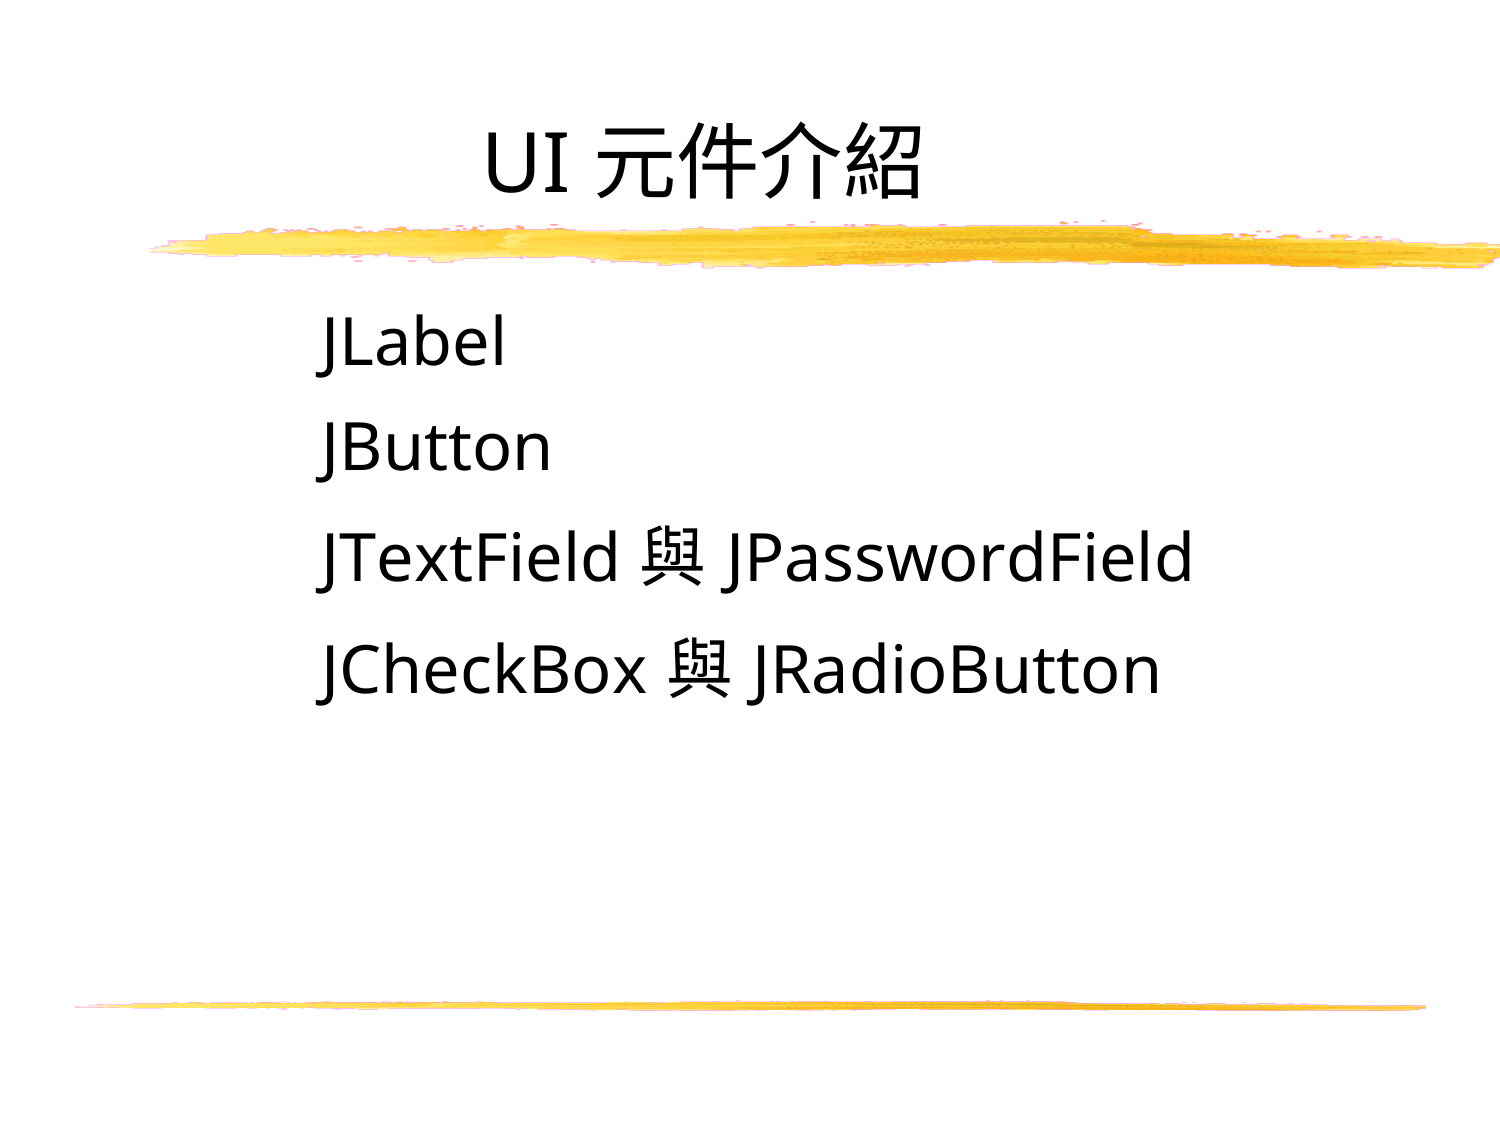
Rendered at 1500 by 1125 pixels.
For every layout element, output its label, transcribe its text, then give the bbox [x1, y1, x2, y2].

picture [150, 215, 1500, 279]
picture [75, 999, 1426, 1013]
list JLabel JButton JTextField與JPasswordField JCheckBox與JRadioButton [306, 285, 1397, 938]
title UI元件介紹 [66, 37, 1342, 225]
